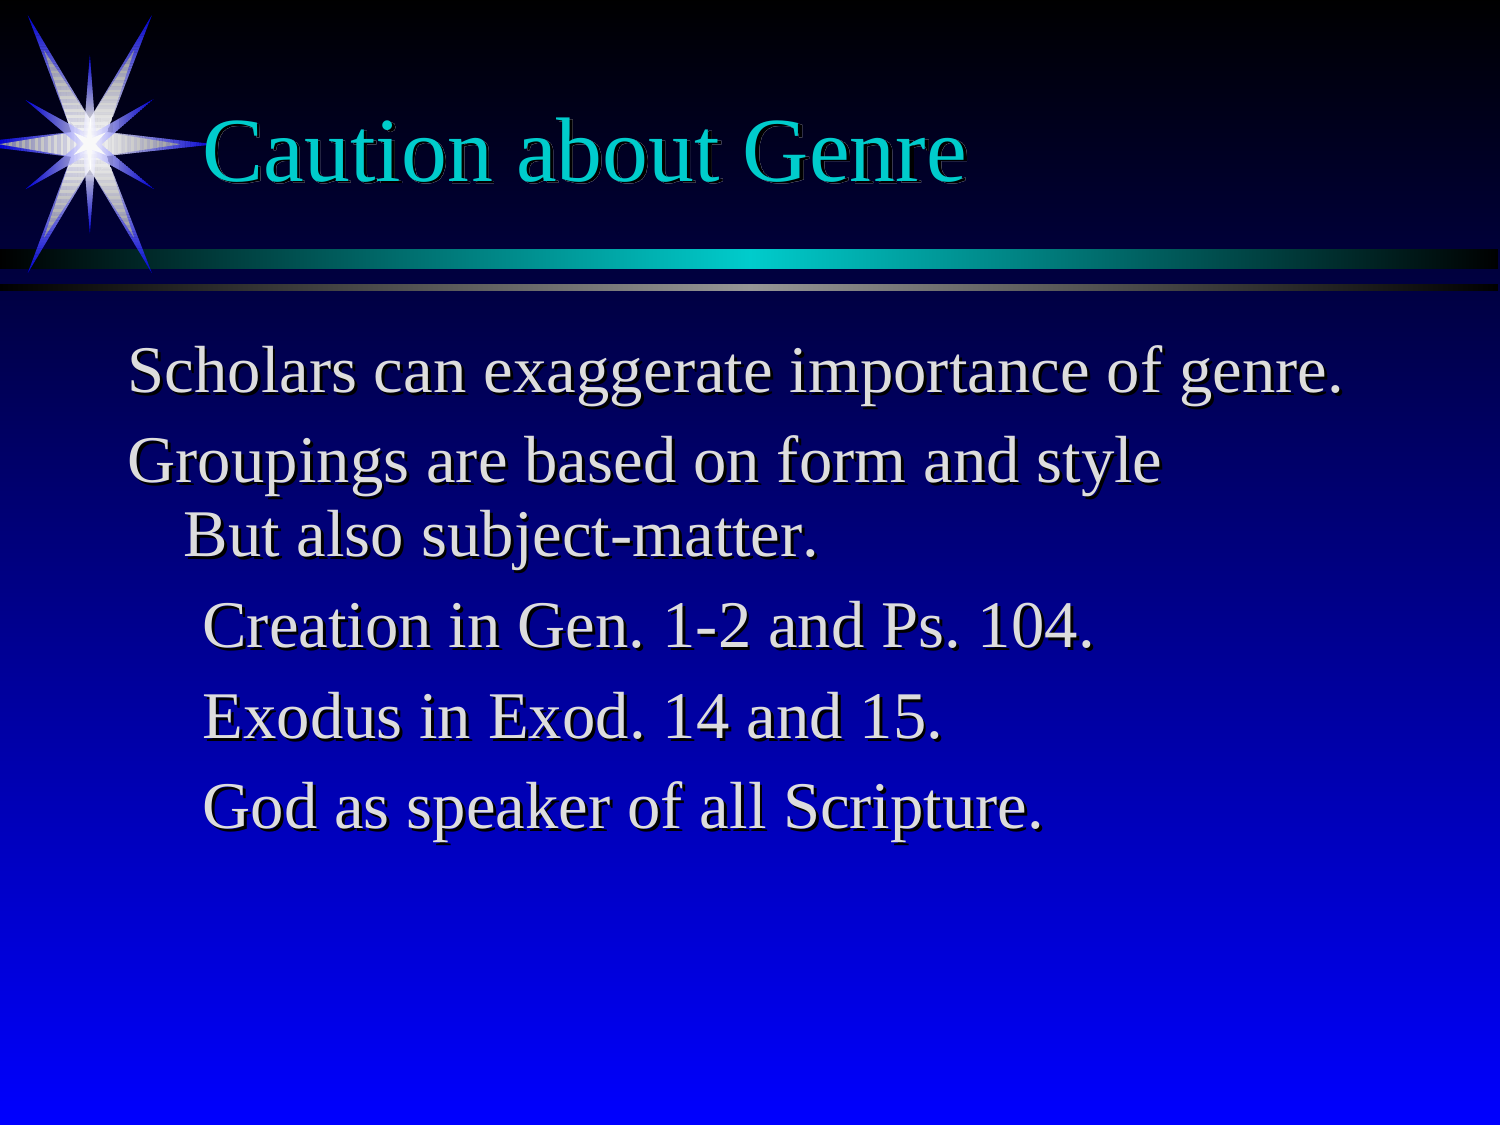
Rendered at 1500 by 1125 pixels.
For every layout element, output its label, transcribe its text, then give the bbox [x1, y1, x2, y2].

list Scholars can exaggerate importance of genre. Groupings are based on form and style But also subject-matter. Creation in Gen. 1-2 and Ps. 104. Exodus in Exod. 14 and 15. God as speaker of all Scripture. [112, 324, 1425, 1001]
title Caution about Genre [187, 56, 1463, 244]
